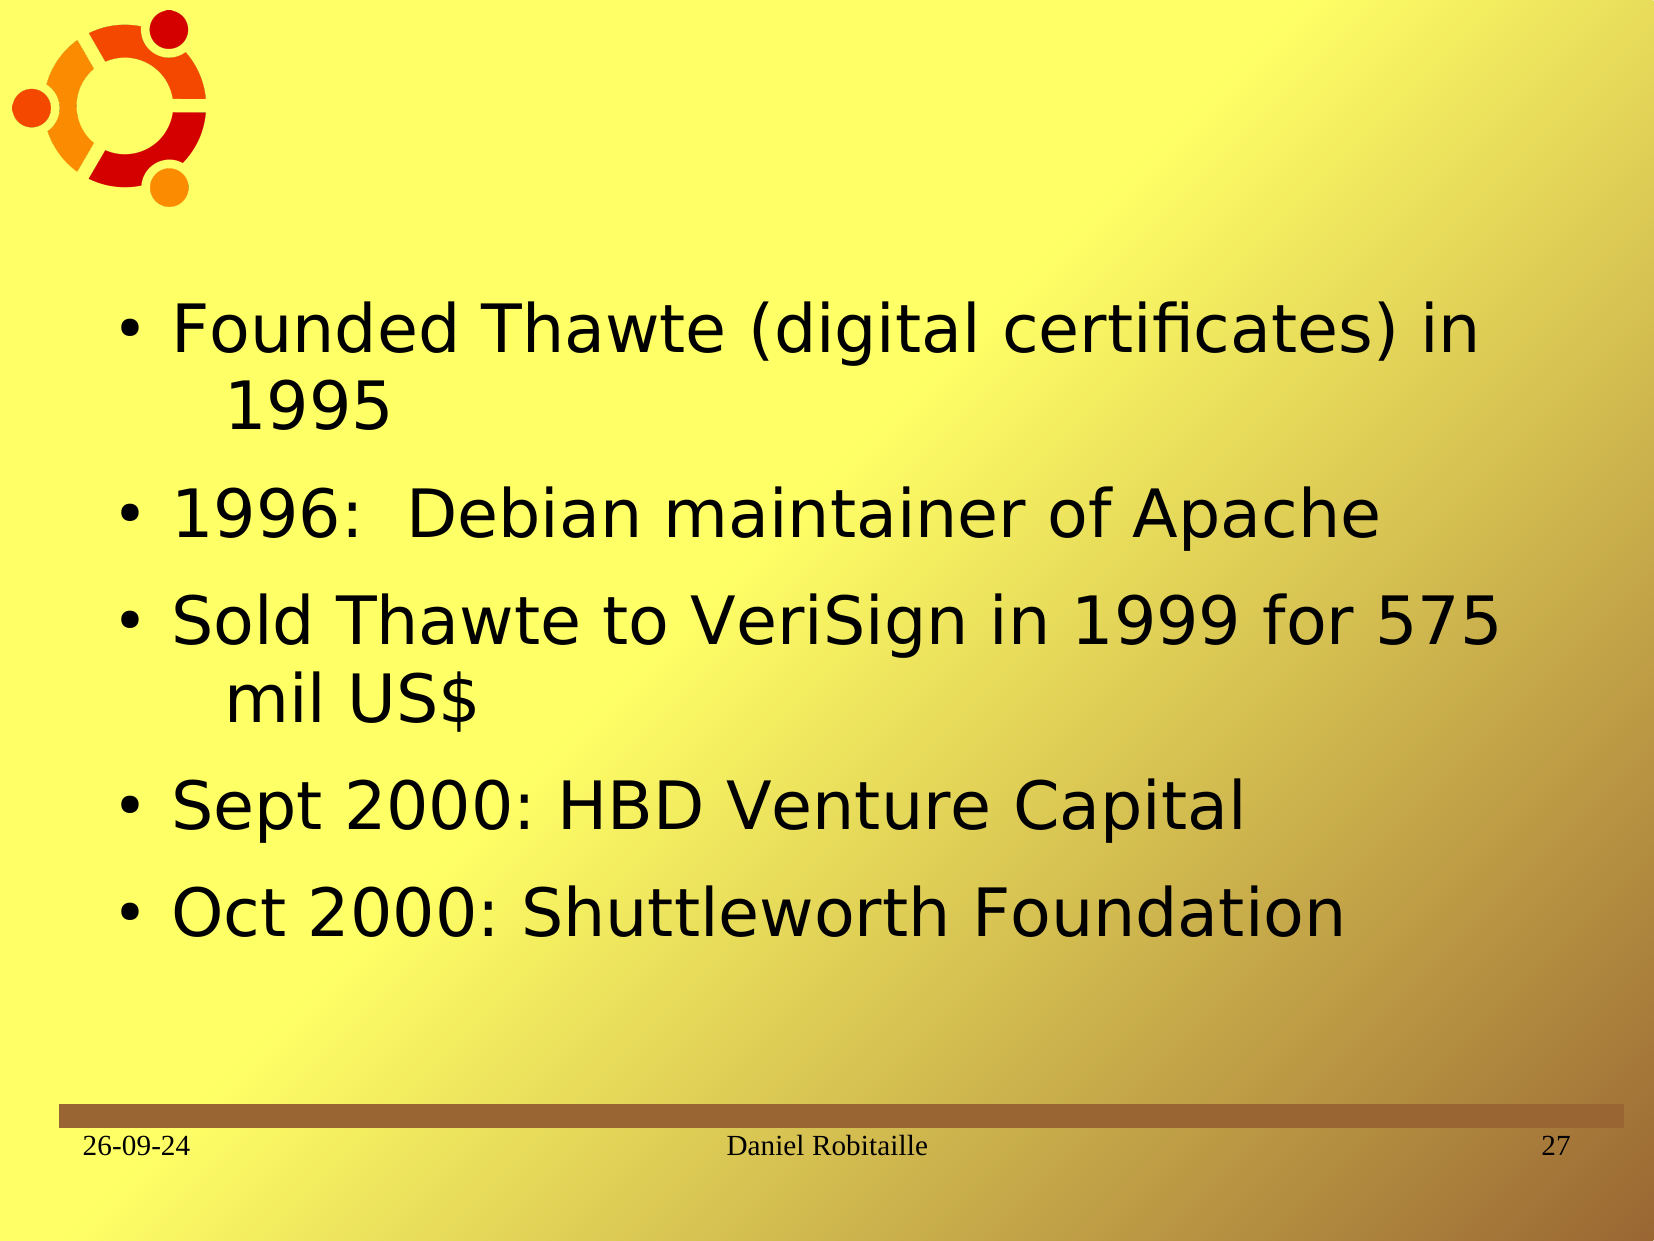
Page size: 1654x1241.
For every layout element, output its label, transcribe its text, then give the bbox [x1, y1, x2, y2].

picture [12, 10, 207, 207]
list Founded Thawte (digital certificates) in 1995 1996: Debian maintainer of Apache Sold Thawte to VeriSign in 1999 for 575 mil US$ Sept 2000: HBD Venture Capital Oct 2000: Shuttleworth Foundation [82, 290, 1571, 1109]
